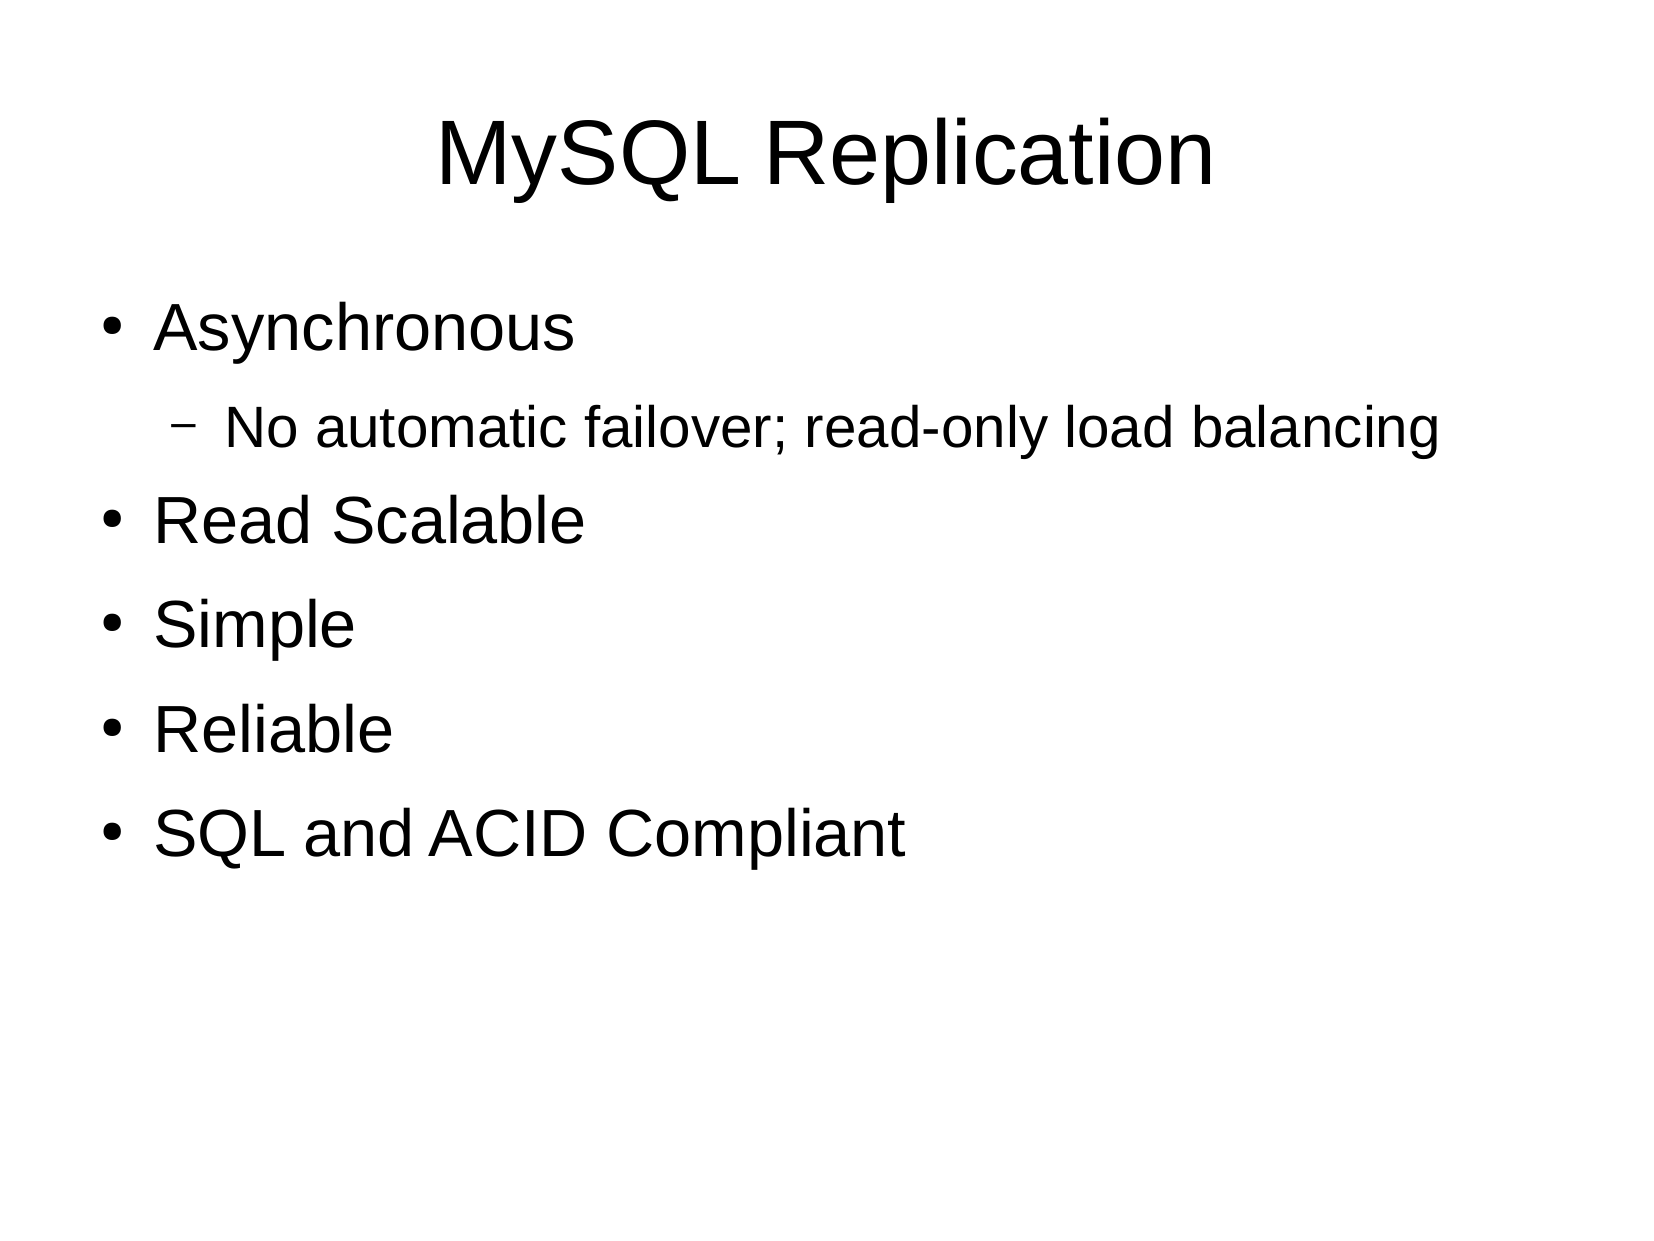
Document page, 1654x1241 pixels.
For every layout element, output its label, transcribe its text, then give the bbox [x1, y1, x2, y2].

title MySQL Replication [82, 49, 1571, 257]
list Asynchronous No automatic failover; read-only load balancing Read Scalable Simple Reliable SQL and ACID Compliant [82, 290, 1571, 1010]
